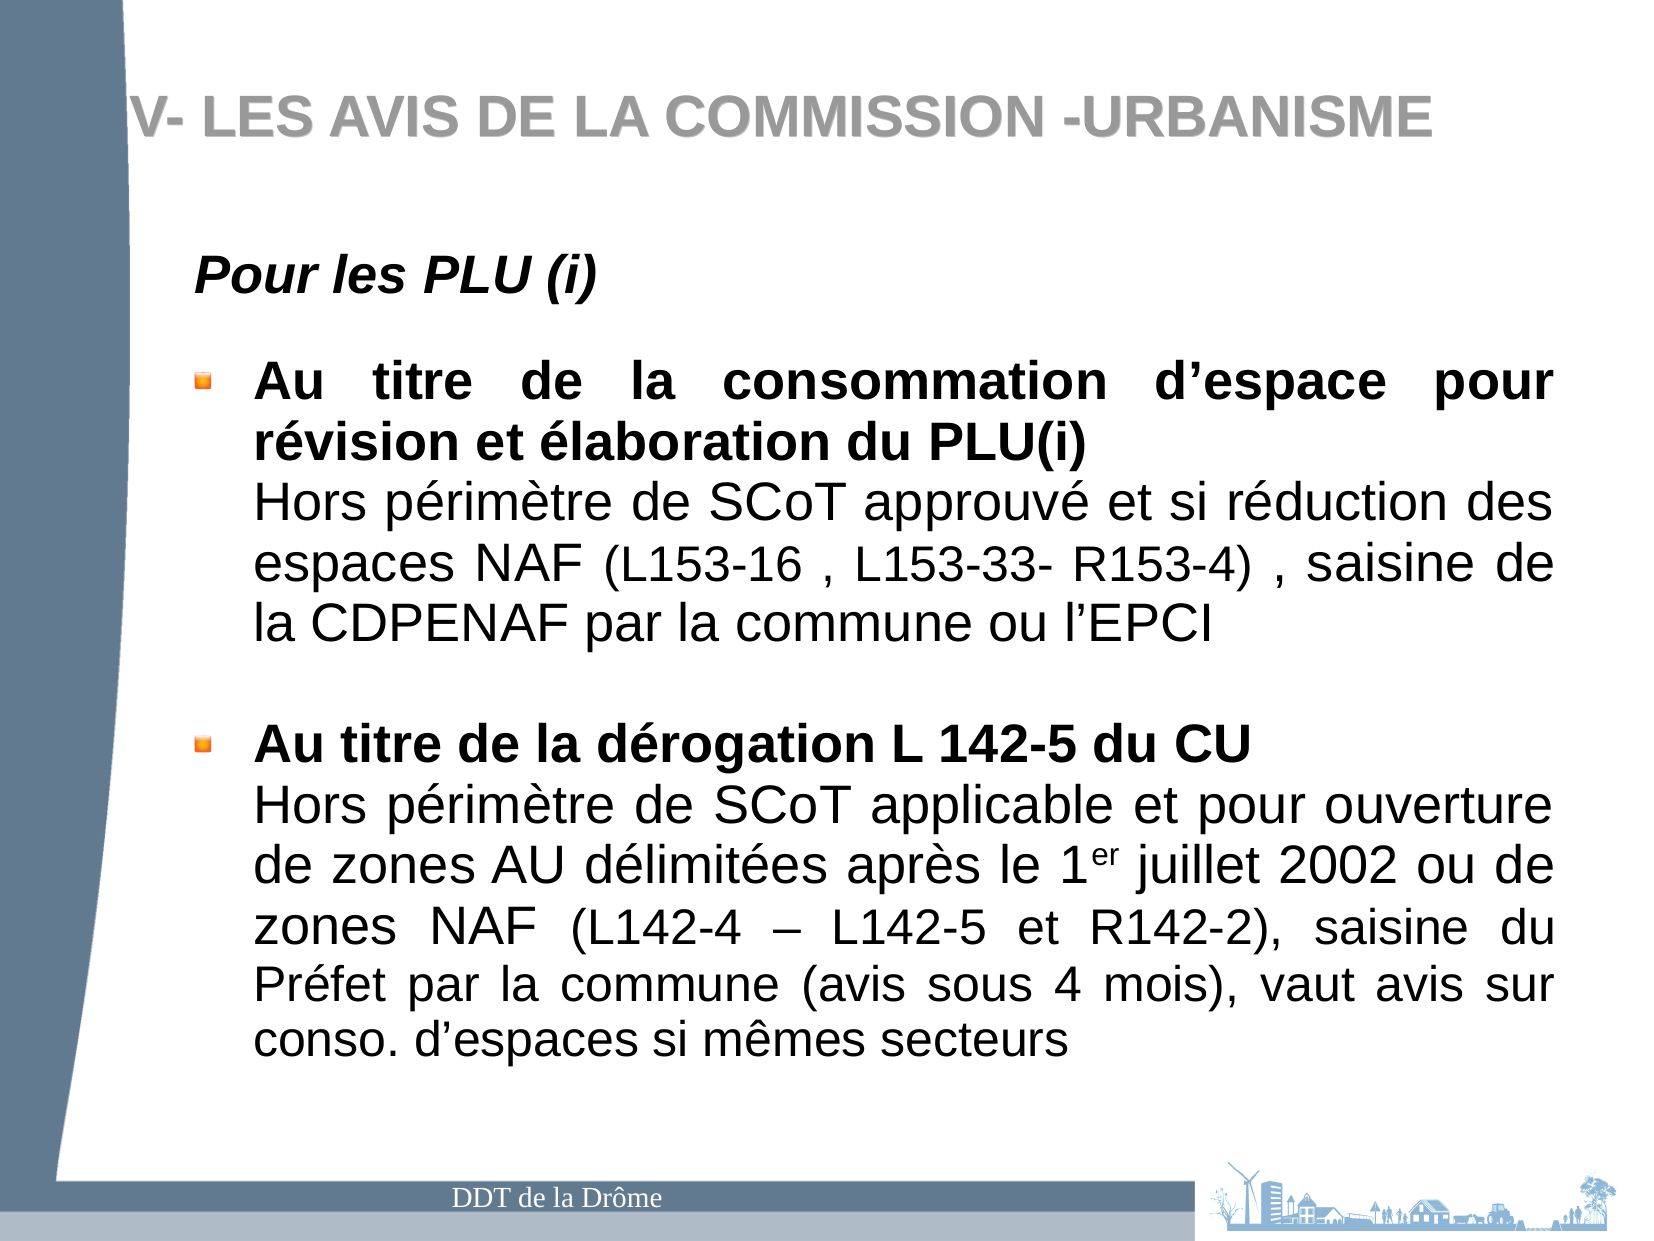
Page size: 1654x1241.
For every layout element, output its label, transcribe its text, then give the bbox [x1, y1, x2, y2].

text_box V- LES AVIS DE LA COMMISSION -URBANISME [129, 17, 1477, 184]
text_box Pour les PLU (i) Au titre de la consommation d’espace pour révision et élaboration du PLU(i) Hors périmètre de SCoT approuvé et si réduction des espaces NAF (L153-16 , L153-33- R153-4) , saisine de la CDPENAF par la commune ou l’EPCI Au titre de la dérogation L 142-5 du CU Hors périmètre de SCoT applicable et pour ouverture de zones AU délimitées après le 1er juillet 2002 ou de zones NAF (L142-4 – L142-5 et R142-2), saisine du Préfet par la commune (avis sous 4 mois), vaut avis sur conso. d’espaces si mêmes secteurs [179, 259, 1571, 1113]
